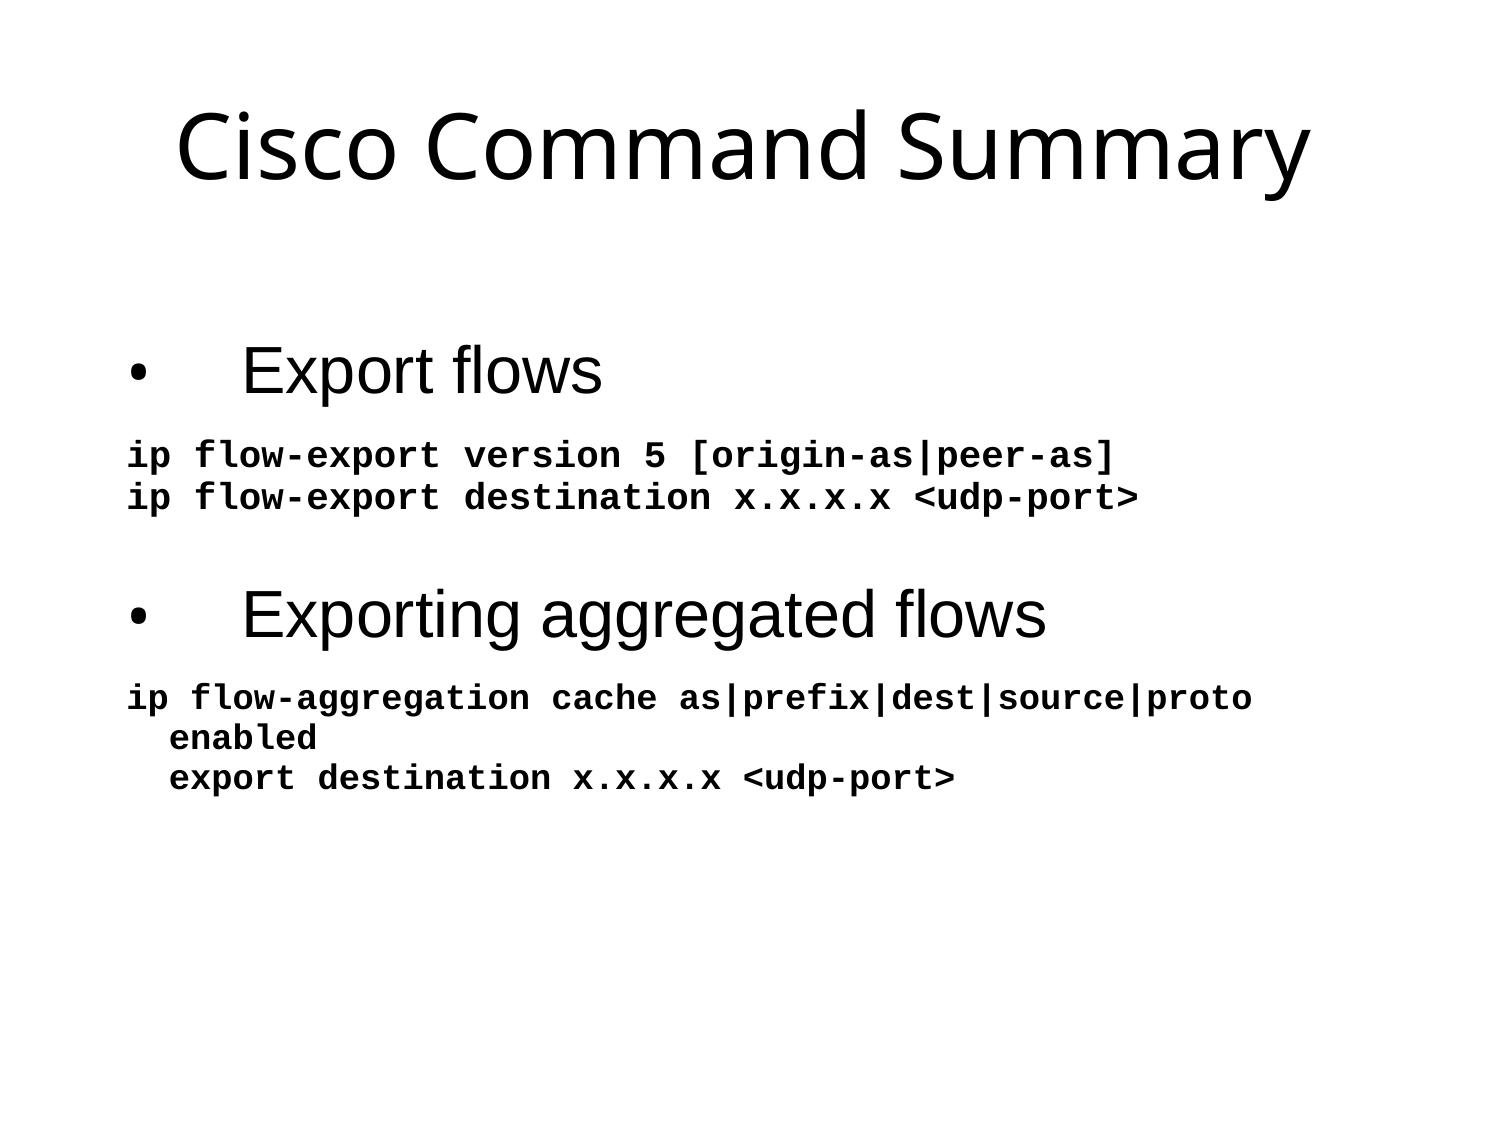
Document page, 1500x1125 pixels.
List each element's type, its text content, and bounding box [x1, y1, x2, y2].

list Export flows ip flow-export version 5 [origin-as|peer-as] ip flow-export destination x.x.x.x <udp-port> Exporting aggregated flows ip flow-aggregation cache as|prefix|dest|source|proto enabled export destination x.x.x.x <udp-port> [112, 324, 1388, 1011]
title Cisco Command Summary [112, 62, 1388, 226]
